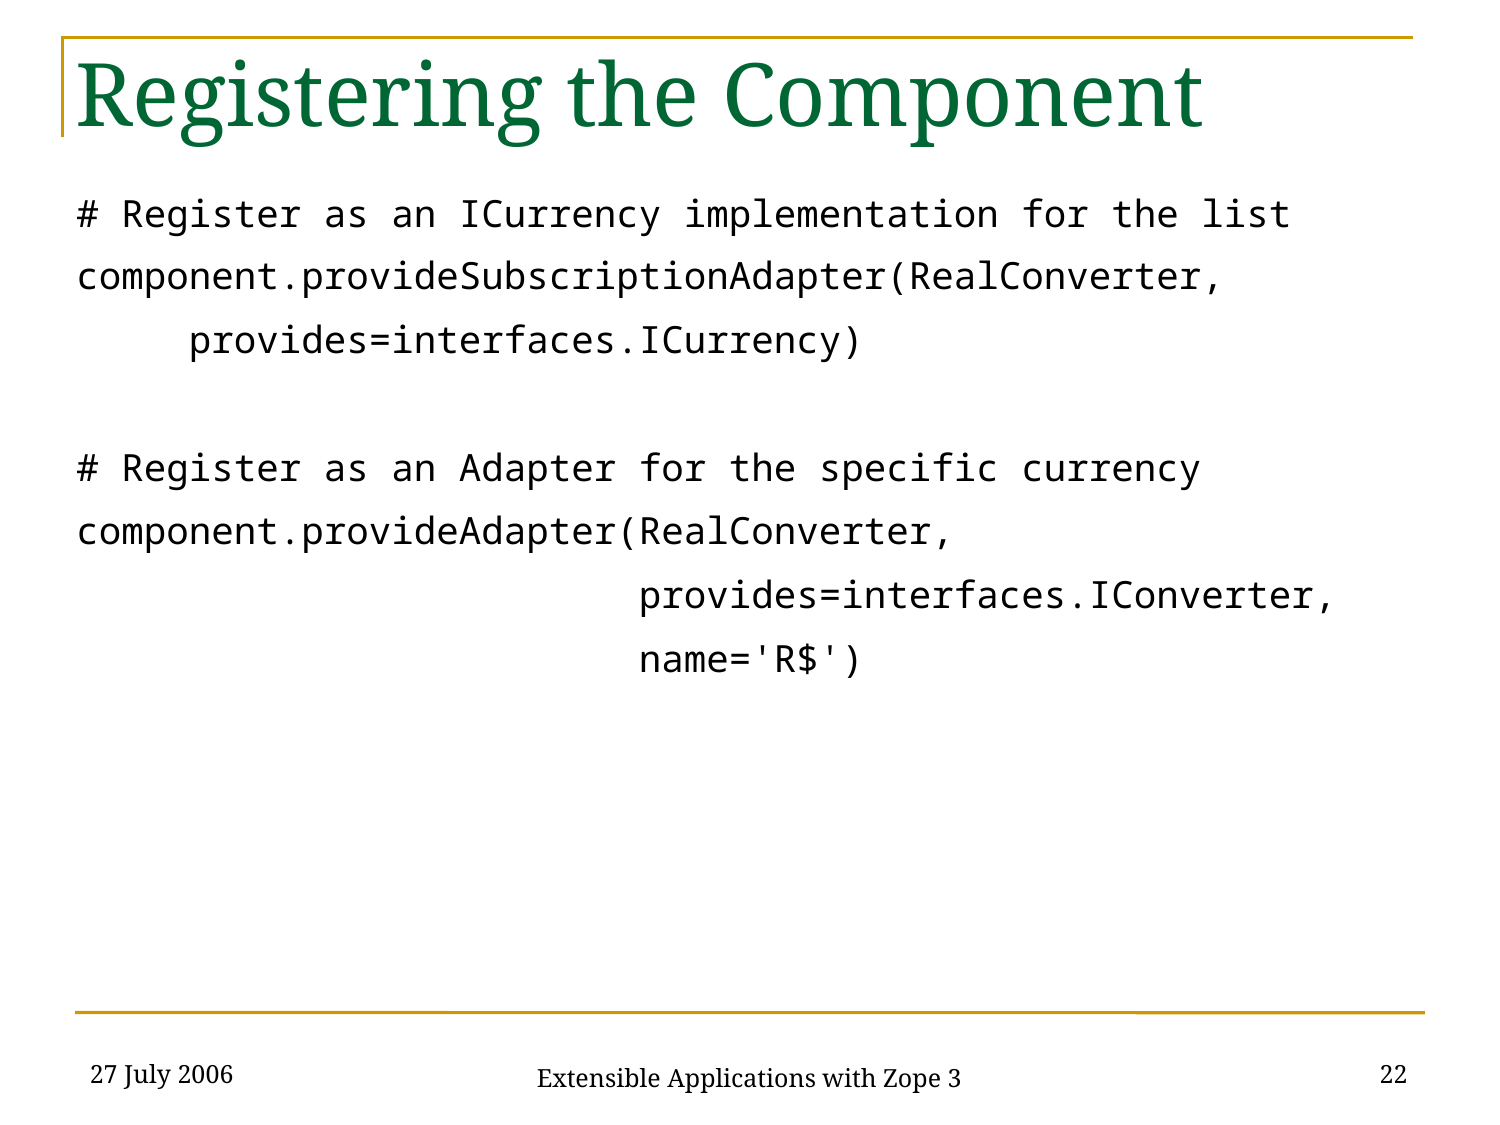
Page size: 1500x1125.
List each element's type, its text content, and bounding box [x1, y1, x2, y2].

list # Register as an ICurrency implementation for the list component.provideSubscriptionAdapter(RealConverter, provides=interfaces.ICurrency) # Register as an Adapter for the specific currency component.provideAdapter(RealConverter, provides=interfaces.IConverter, name='R$') [74, 187, 1423, 1006]
title Registering the Component [74, 45, 1423, 151]
